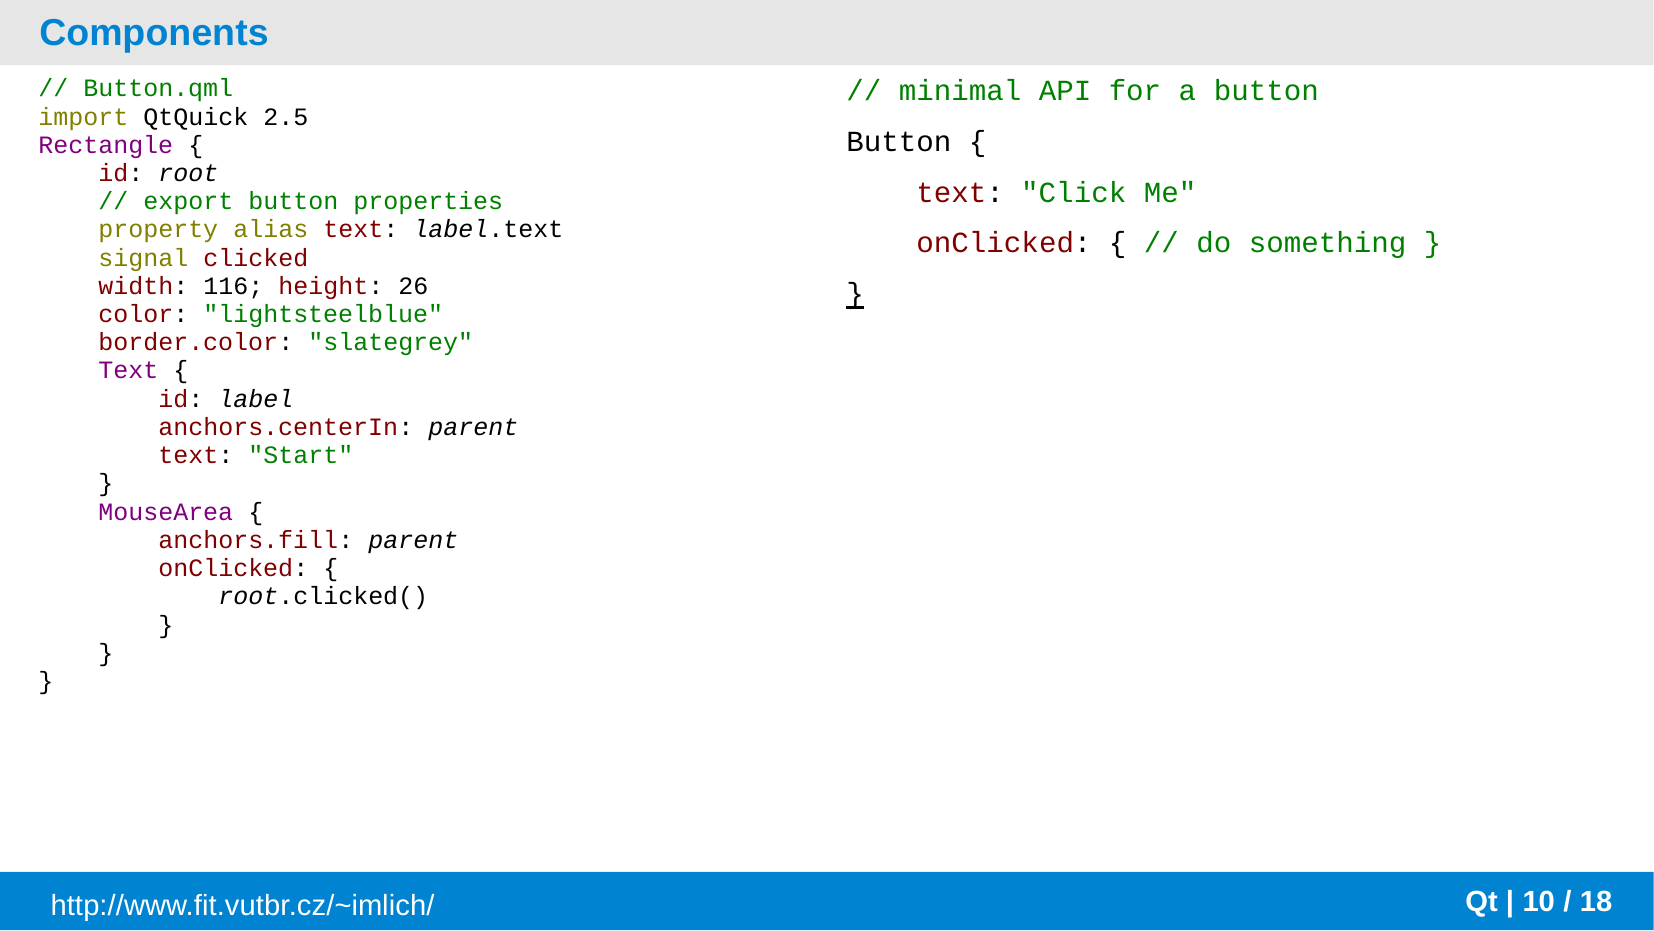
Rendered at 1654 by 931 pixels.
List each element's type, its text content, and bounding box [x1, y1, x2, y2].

title Components [39, 4, 1615, 61]
list // Button.qml import QtQuick 2.5 Rectangle { id: root // export button properties property alias text: label.text signal clicked width: 116; height: 26 color: "lightsteelblue" border.color: "slategrey" Text { id: label anchors.centerIn: parent text: "Start" } MouseArea { anchors.fill: parent onClicked: { root.clicked() } } } [38, 76, 808, 826]
list // minimal API for a button Button { text: "Click Me" onClicked: { // do something } } [846, 76, 1616, 616]
